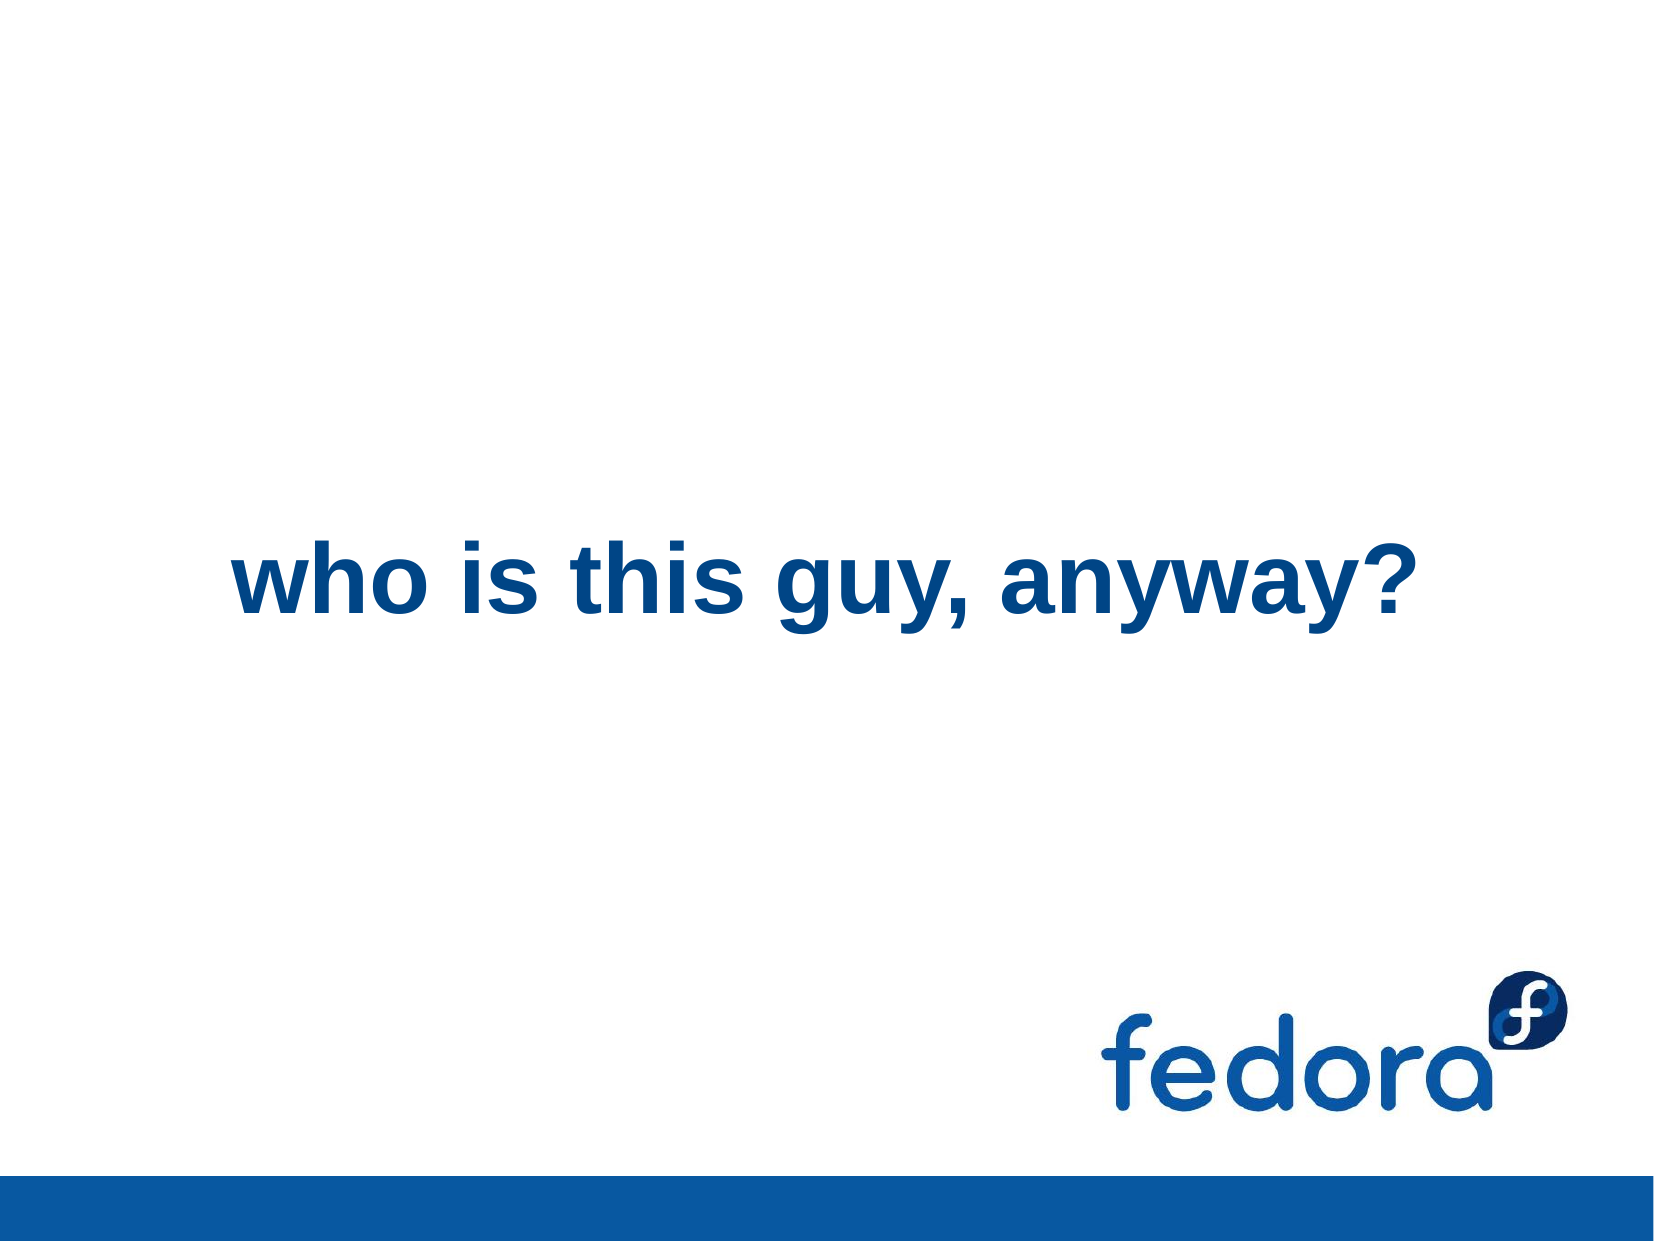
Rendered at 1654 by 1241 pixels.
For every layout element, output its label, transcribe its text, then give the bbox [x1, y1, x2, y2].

picture [0, 1176, 1654, 1241]
picture [1087, 958, 1576, 1125]
title who is this guy, anyway? [82, 49, 1571, 1109]
